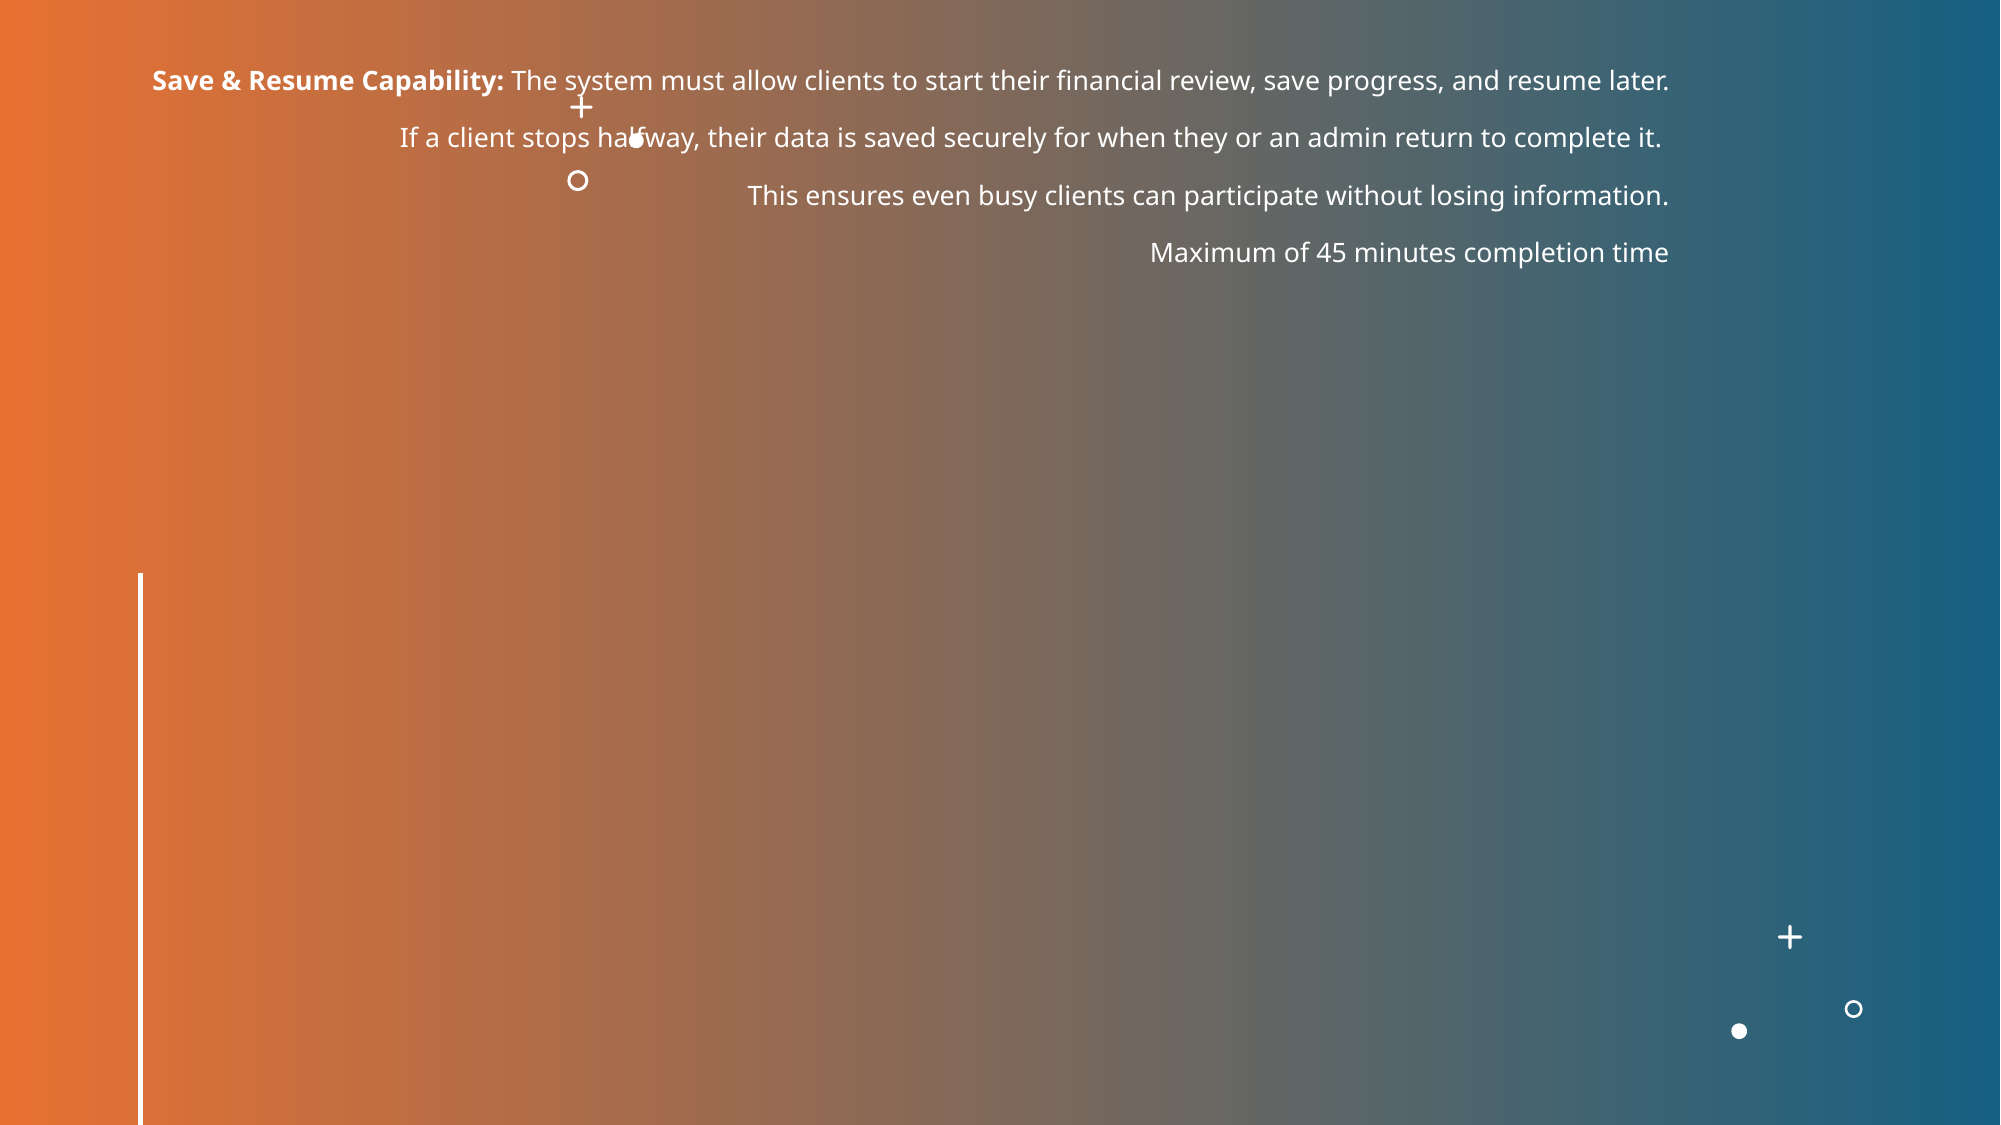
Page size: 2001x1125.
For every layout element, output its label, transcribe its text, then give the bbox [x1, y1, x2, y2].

text_box [0, 0, 2000, 1125]
title Save & Resume Capability: The system must allow clients to start their financial review, save progress, and resume later. If a client stops halfway, their data is saved securely for when they or an admin return to complete it. This ensures even busy clients can participate without losing information. Maximum of 45 minutes completion time [636, 95, 1812, 1039]
